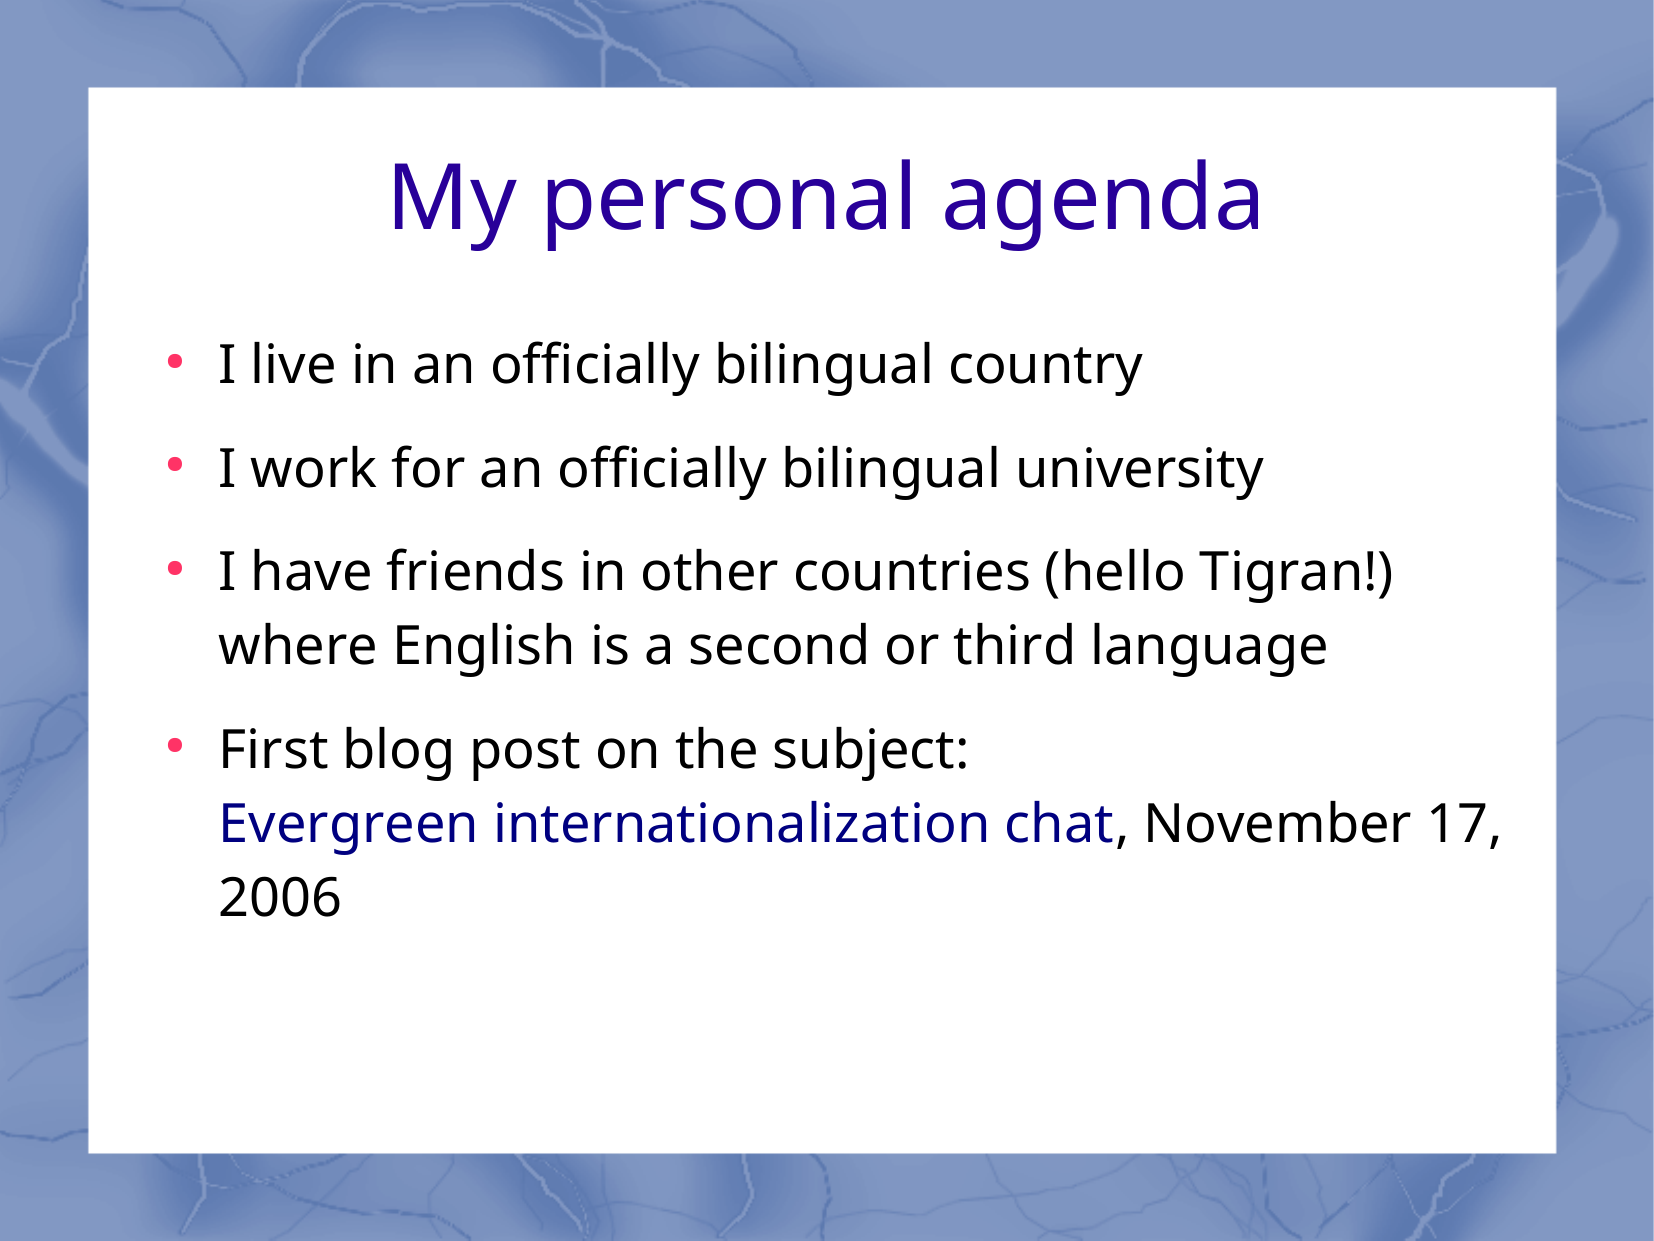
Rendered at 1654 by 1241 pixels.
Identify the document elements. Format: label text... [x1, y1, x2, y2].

picture [0, 0, 1654, 1241]
list I live in an officially bilingual country I work for an officially bilingual university I have friends in other countries (hello Tigran!) where English is a second or third language First blog post on the subject: Evergreen internationalization chat, November 17, 2006 [147, 325, 1506, 1130]
title My personal agenda [118, 98, 1536, 291]
